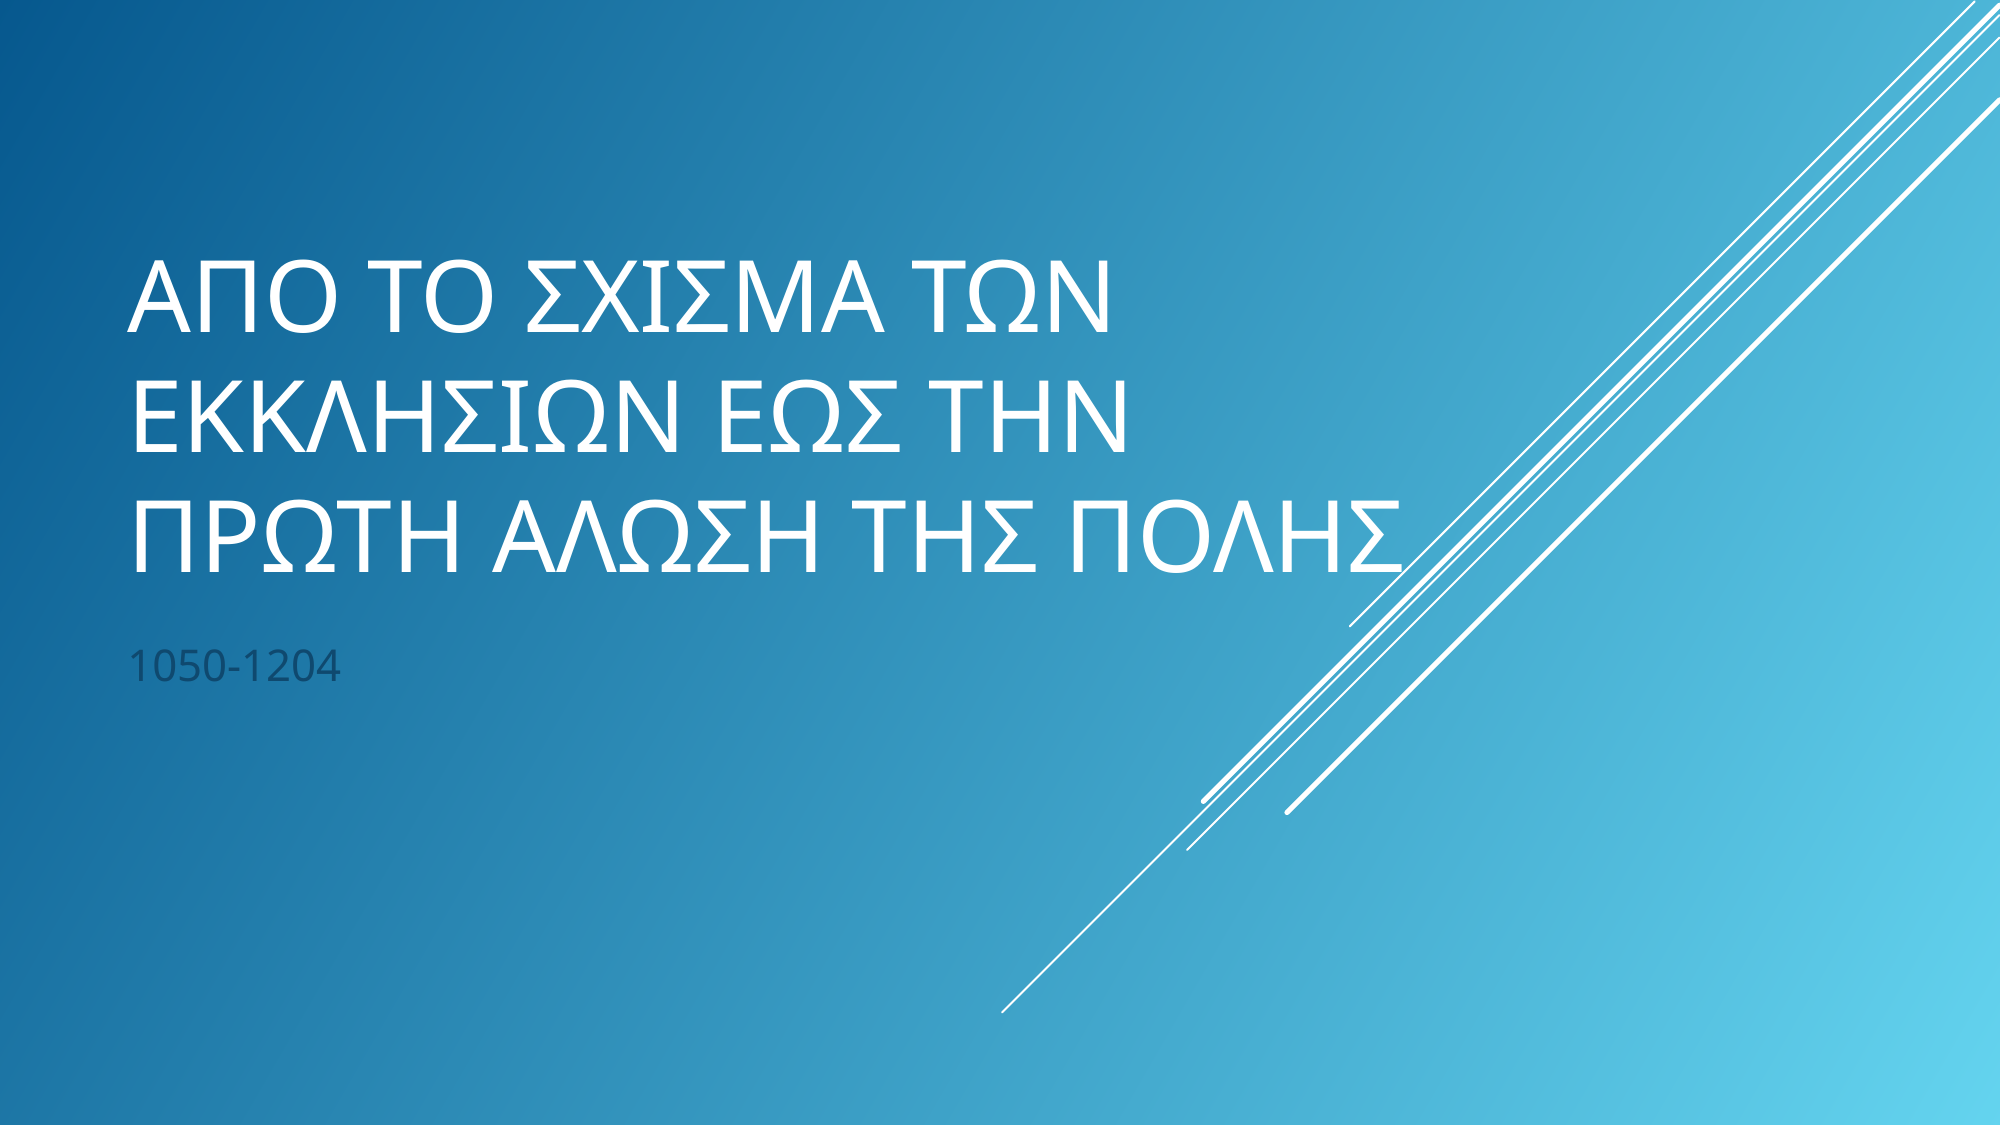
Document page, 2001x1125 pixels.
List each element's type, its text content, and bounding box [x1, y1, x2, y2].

subtitle 1050-1204 [112, 630, 1163, 950]
title Απο το σχισμα των εκκλησιων εως την πρωτη αλωση της πολησ [112, 112, 1425, 601]
